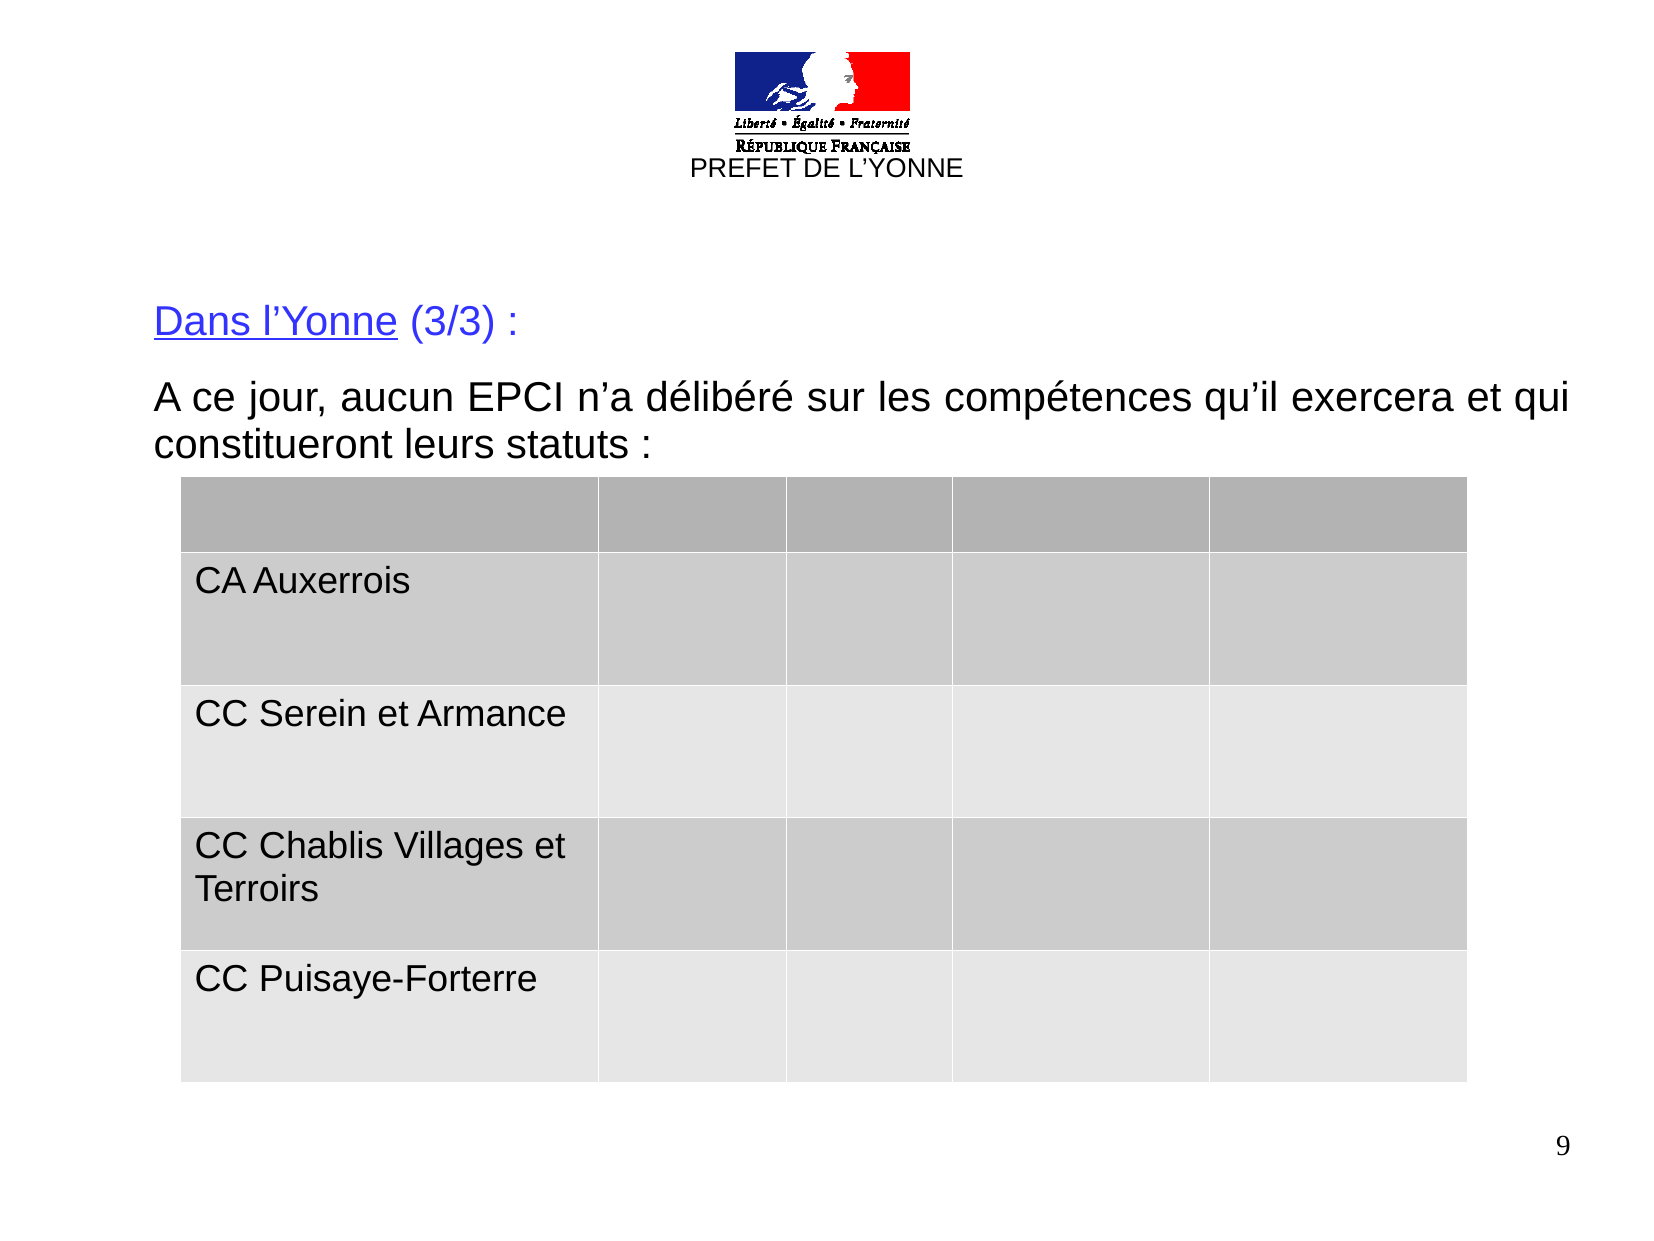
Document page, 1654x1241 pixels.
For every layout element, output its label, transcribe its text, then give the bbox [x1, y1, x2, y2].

table_cell CC Puisaye-Forterre [181, 951, 598, 1082]
table_cell [953, 553, 1209, 685]
table_cell [1210, 686, 1467, 817]
table_cell [953, 951, 1209, 1082]
table_cell [599, 553, 786, 685]
table_cell [787, 686, 952, 817]
table_header [599, 477, 786, 552]
table_cell [599, 686, 786, 817]
table_header [953, 477, 1209, 552]
table_cell [1210, 553, 1467, 685]
title PREFET DE L’YONNE [82, 49, 1571, 212]
chart [733, 49, 910, 154]
table_cell [787, 818, 952, 950]
table_cell CA Auxerrois [181, 553, 598, 685]
table_header [181, 477, 598, 552]
table_cell [787, 553, 952, 685]
table_cell CC Chablis Villages et Terroirs [181, 818, 598, 950]
table_cell [1210, 818, 1467, 950]
table_cell [599, 818, 786, 950]
table_cell CC Serein et Armance [181, 686, 598, 817]
table_cell [953, 818, 1209, 950]
table_cell [787, 951, 952, 1082]
table_cell [1210, 951, 1467, 1082]
table_header [1210, 477, 1467, 552]
list Dans l’Yonne (3/3) : A ce jour, aucun EPCI n’a délibéré sur les compétences qu’il exercera et qui constitueront leurs statuts : [82, 212, 1571, 1170]
table_header [787, 477, 952, 552]
table_cell [599, 951, 786, 1082]
table_cell [953, 686, 1209, 817]
